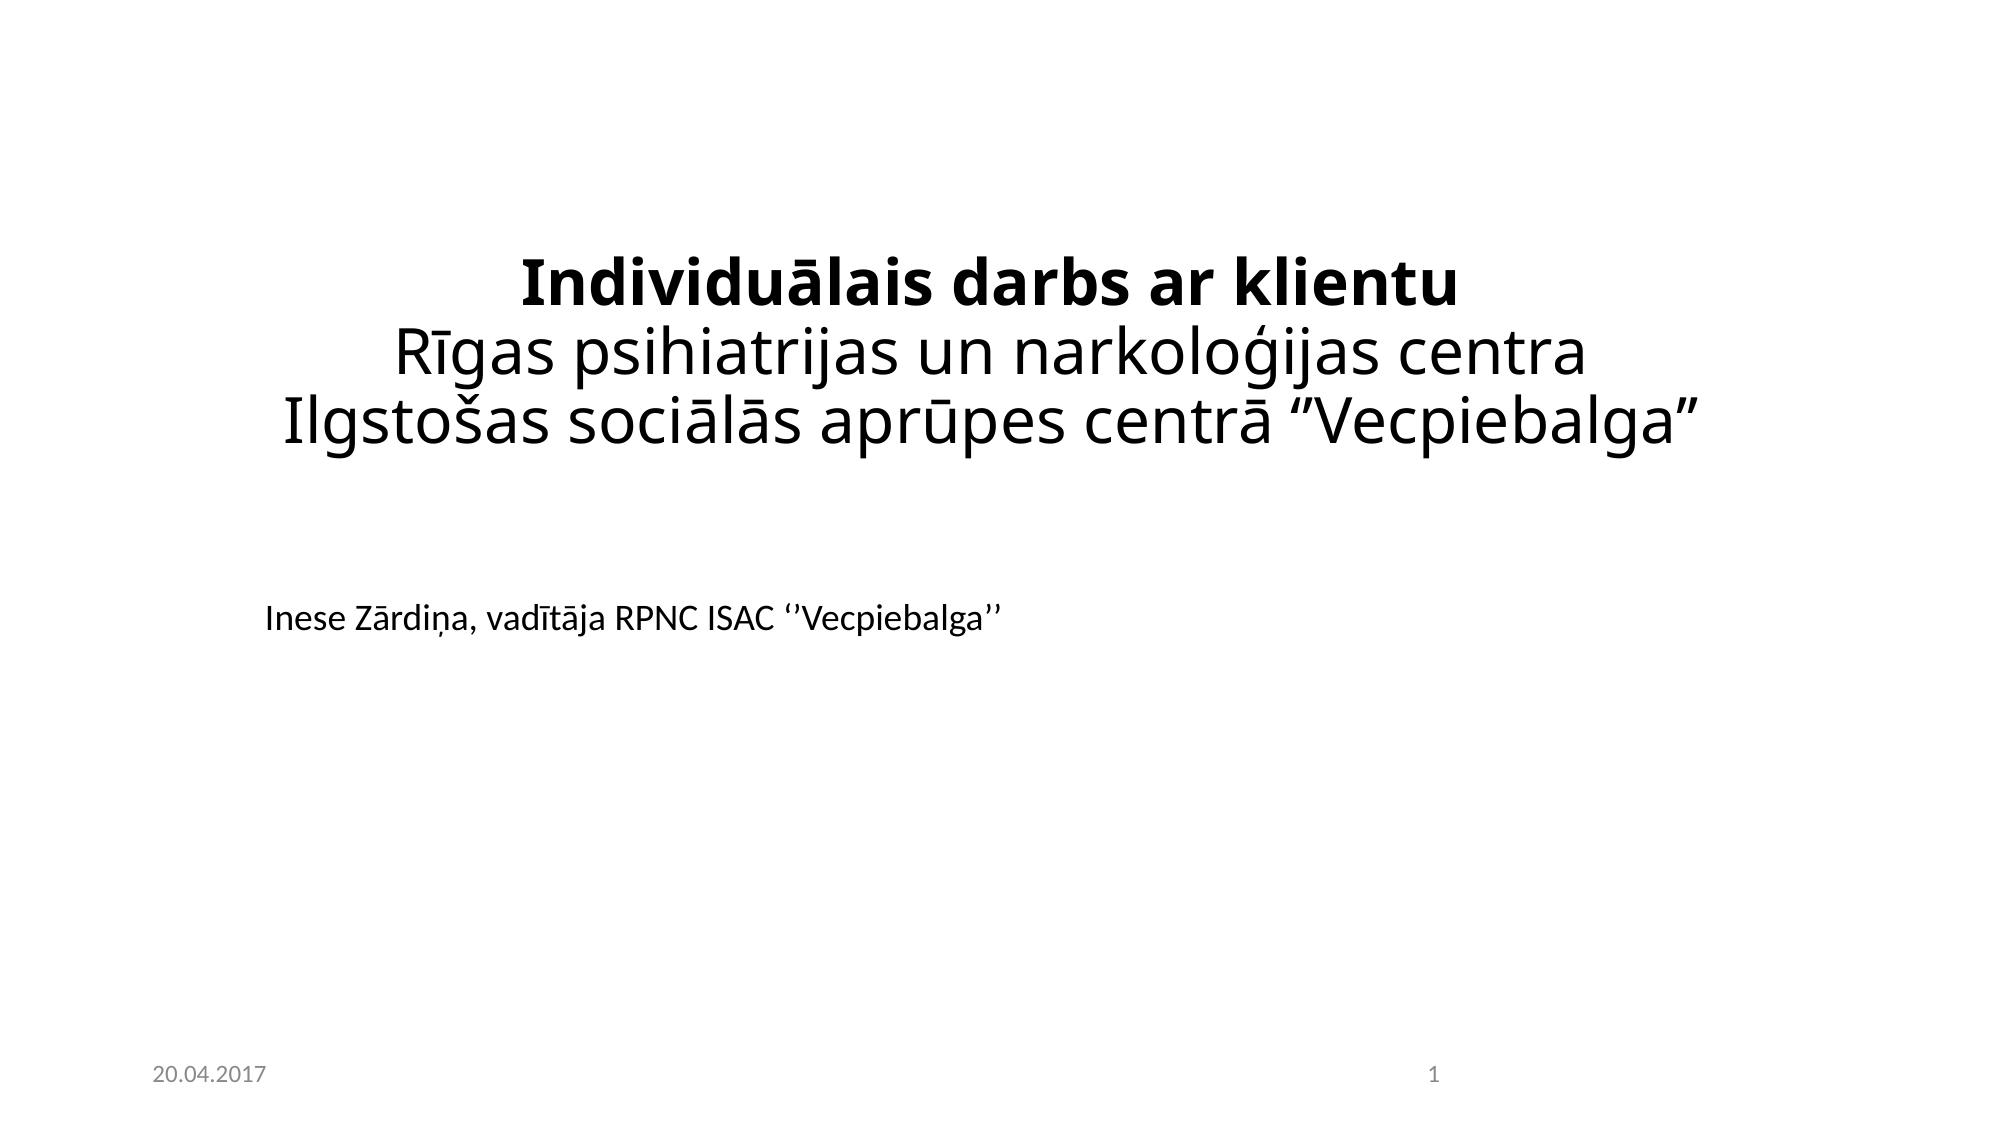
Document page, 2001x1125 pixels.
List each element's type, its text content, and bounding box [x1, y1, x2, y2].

subtitle Inese Zārdiņa, vadītāja RPNC ISAC ‘’Vecpiebalga’’ [249, 590, 1750, 748]
text_box [1412, 1042, 1863, 1103]
text_box 20.04.2017 [137, 1042, 588, 1103]
title Individuālais darbs ar klientu Rīgas psihiatrijas un narkoloģijas centra Ilgstošas sociālās aprūpes centrā ‘’Vecpiebalga’’ [249, 184, 1750, 466]
